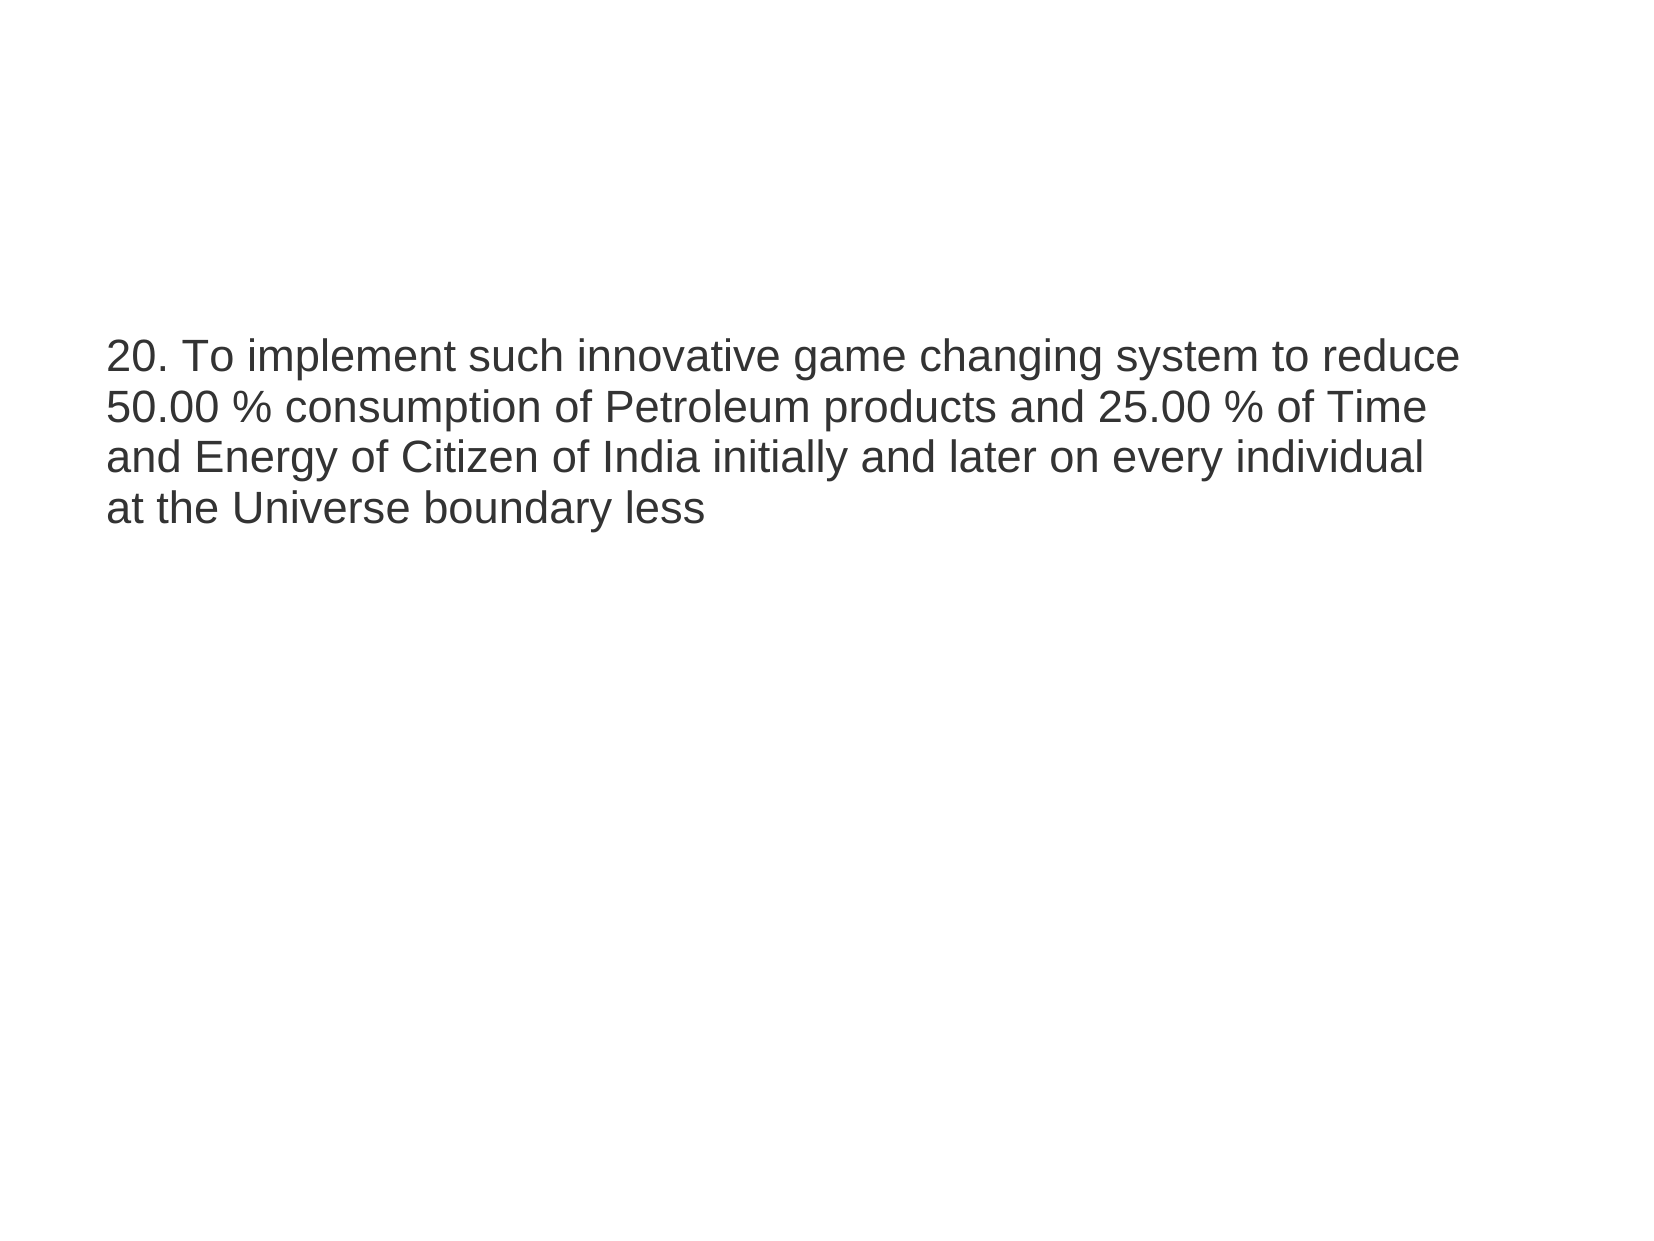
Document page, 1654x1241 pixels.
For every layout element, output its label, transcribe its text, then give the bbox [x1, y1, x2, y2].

list 20. To implement such innovative game changing system to reduce 50.00 % consumption of Petroleum products and 25.00 % of Time and Energy of Citizen of India initially and later on every individual at the Universe boundary less [106, 330, 1465, 981]
